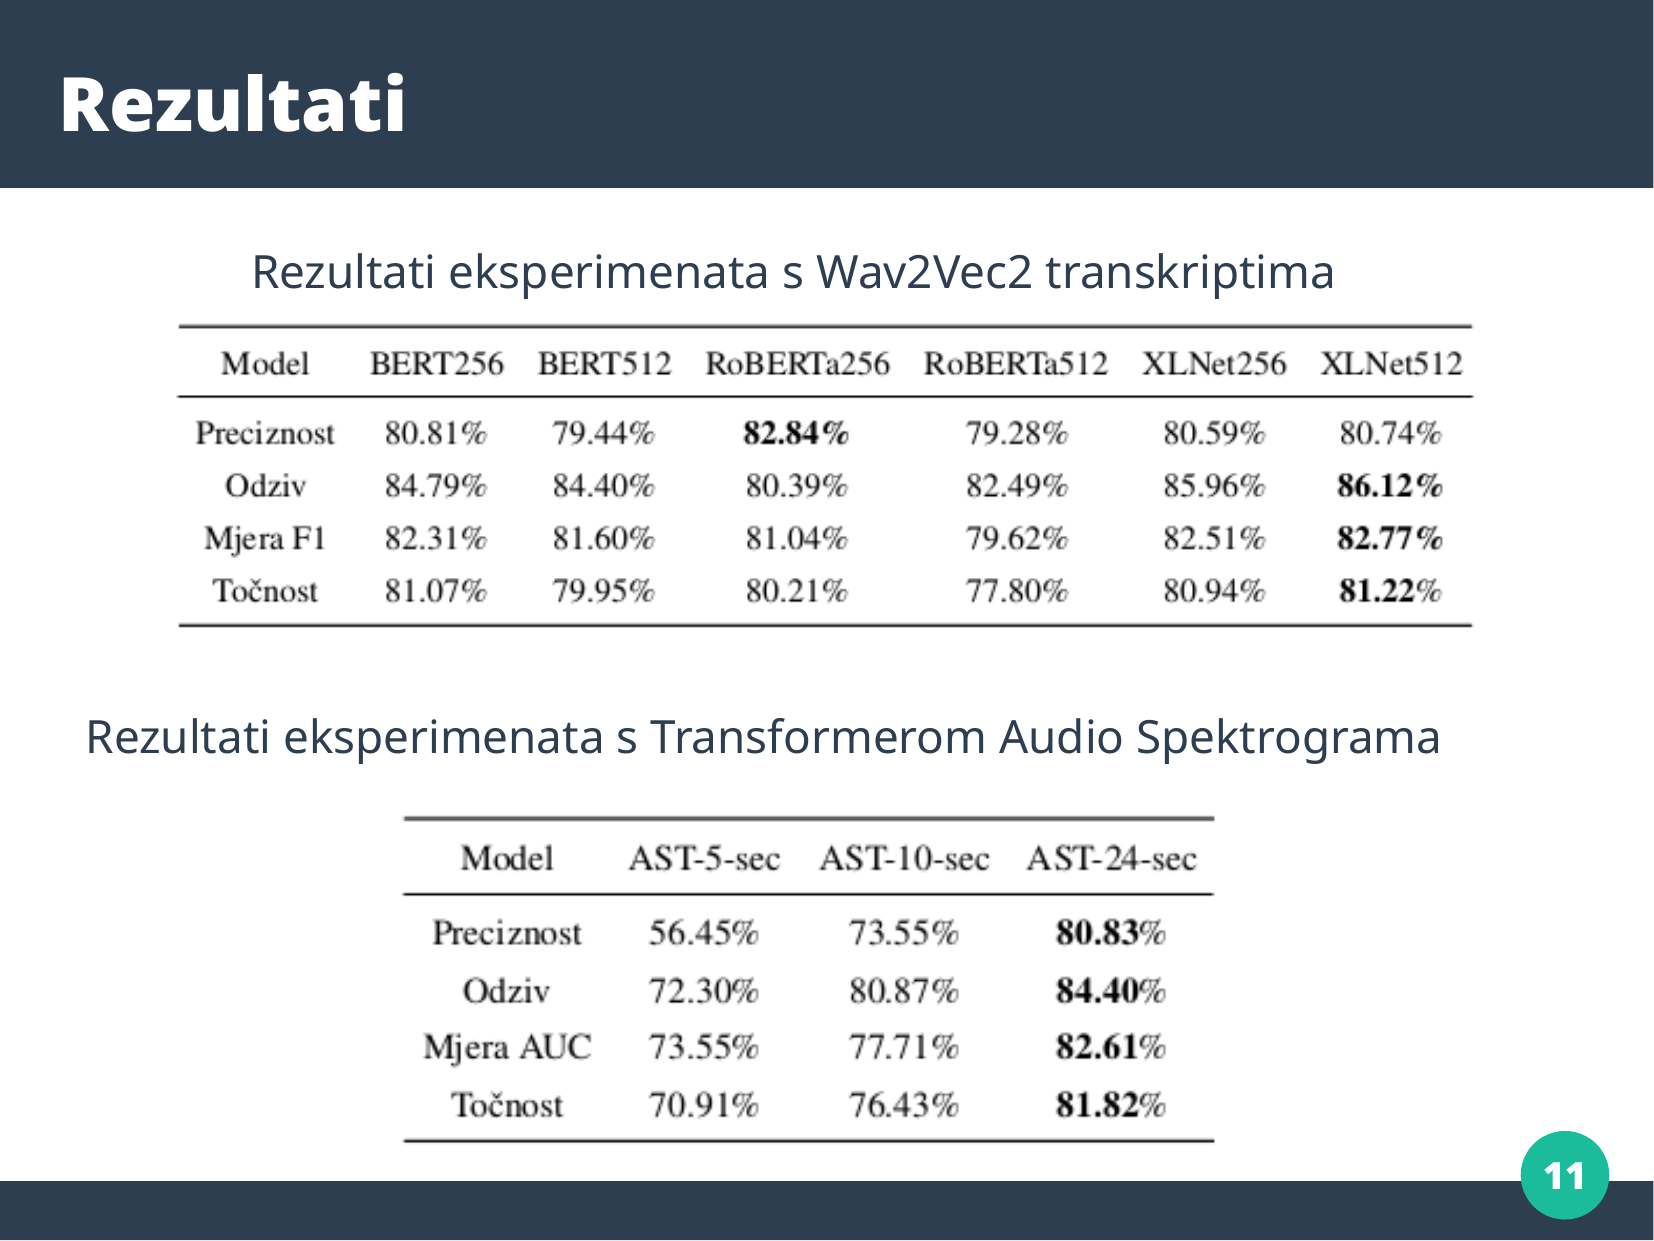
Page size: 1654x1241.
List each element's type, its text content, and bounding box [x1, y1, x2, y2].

text_box [0, 188, 1654, 296]
text_box Rezultati eksperimenata s Transformerom Audio Spektrograma [70, 696, 1571, 872]
picture [389, 872, 1229, 1164]
picture [169, 312, 1489, 638]
text_box Rezultati eksperimenata s Wav2Vec2 transkriptima [236, 231, 1465, 354]
title Rezultati [59, 23, 1595, 181]
